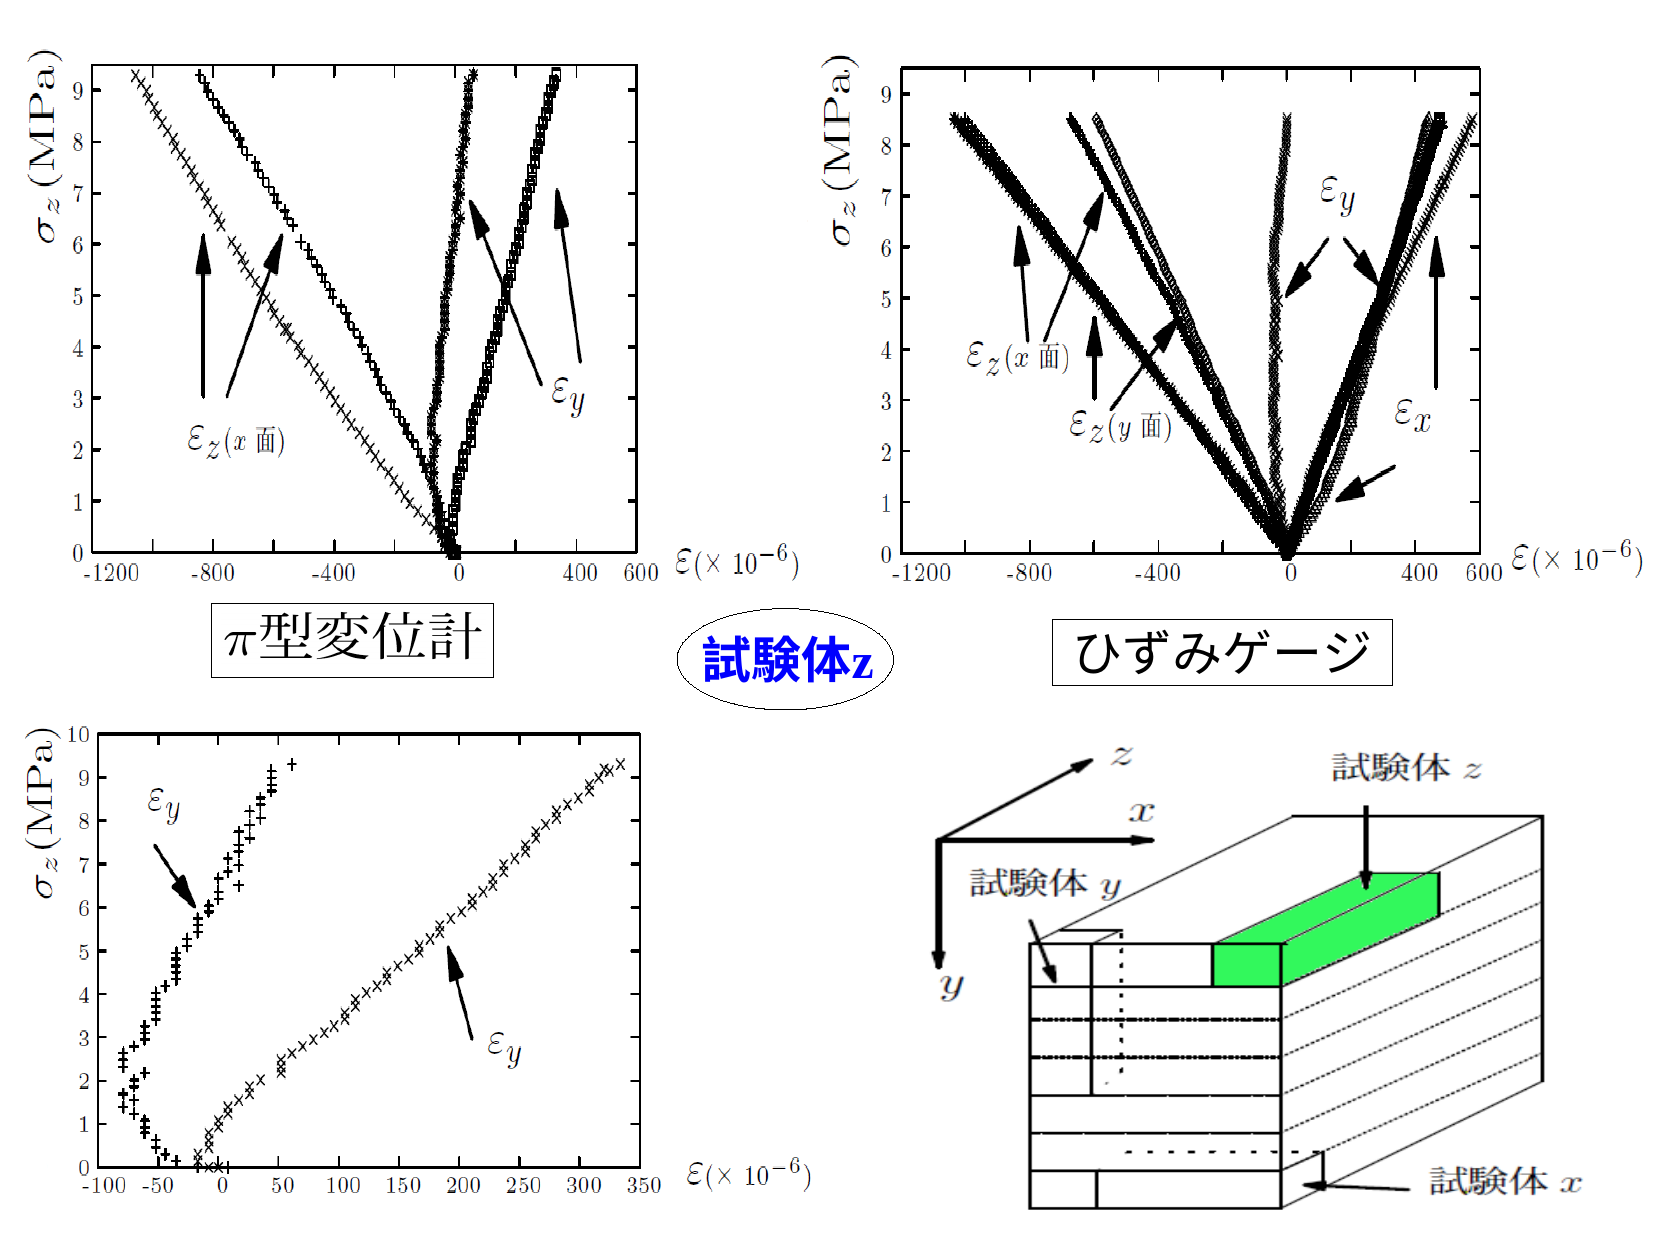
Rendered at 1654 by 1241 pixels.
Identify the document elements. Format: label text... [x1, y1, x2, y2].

picture [813, 49, 1649, 587]
picture [890, 729, 1613, 1218]
picture [221, 608, 486, 664]
text_box 試験体z [701, 624, 875, 693]
picture [16, 720, 820, 1200]
text_box ひずみゲージ [1052, 619, 1393, 686]
picture [21, 41, 809, 587]
